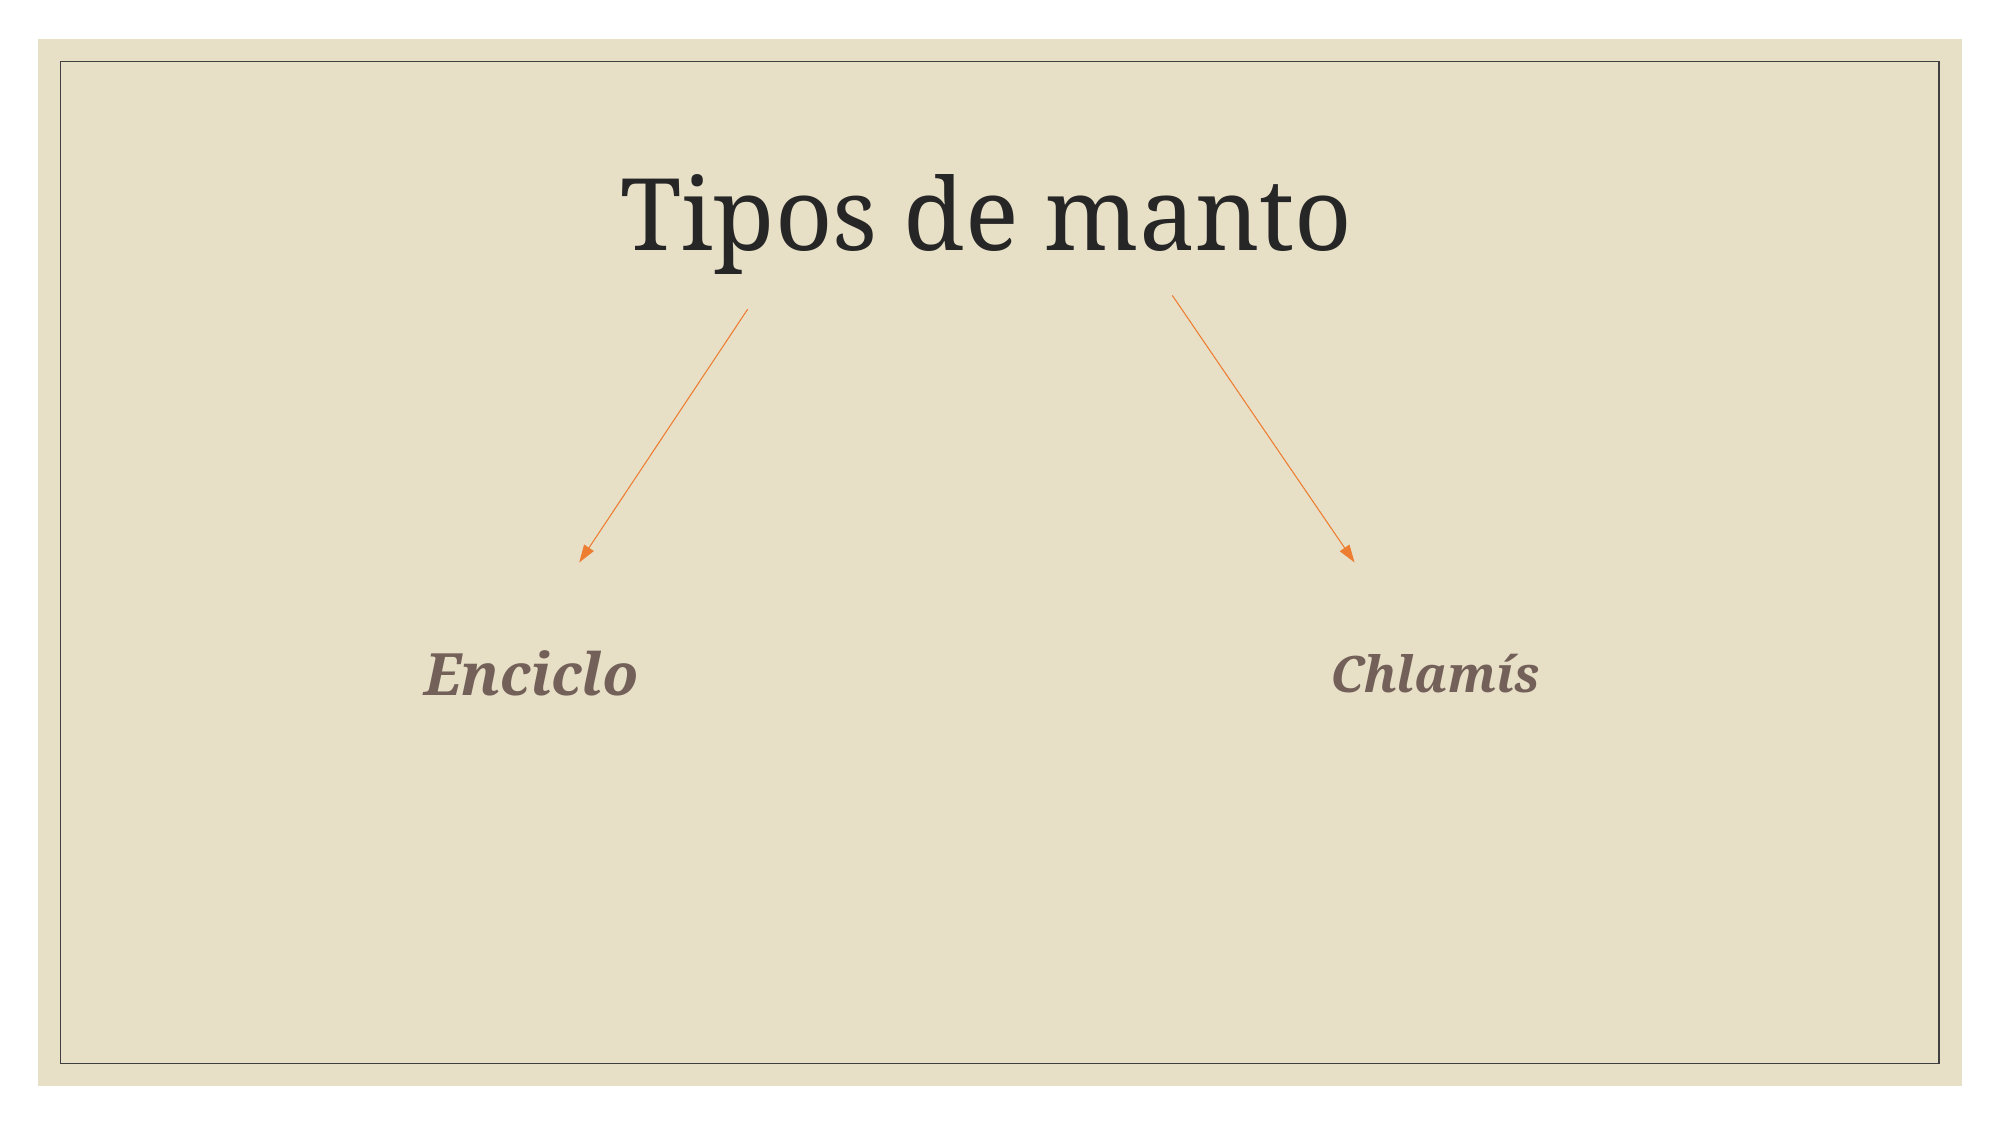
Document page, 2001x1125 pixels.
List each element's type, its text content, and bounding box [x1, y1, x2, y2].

title Tipos de manto [174, 105, 1825, 331]
list Chlamís [1044, 619, 1825, 725]
list Enciclo [140, 619, 921, 725]
